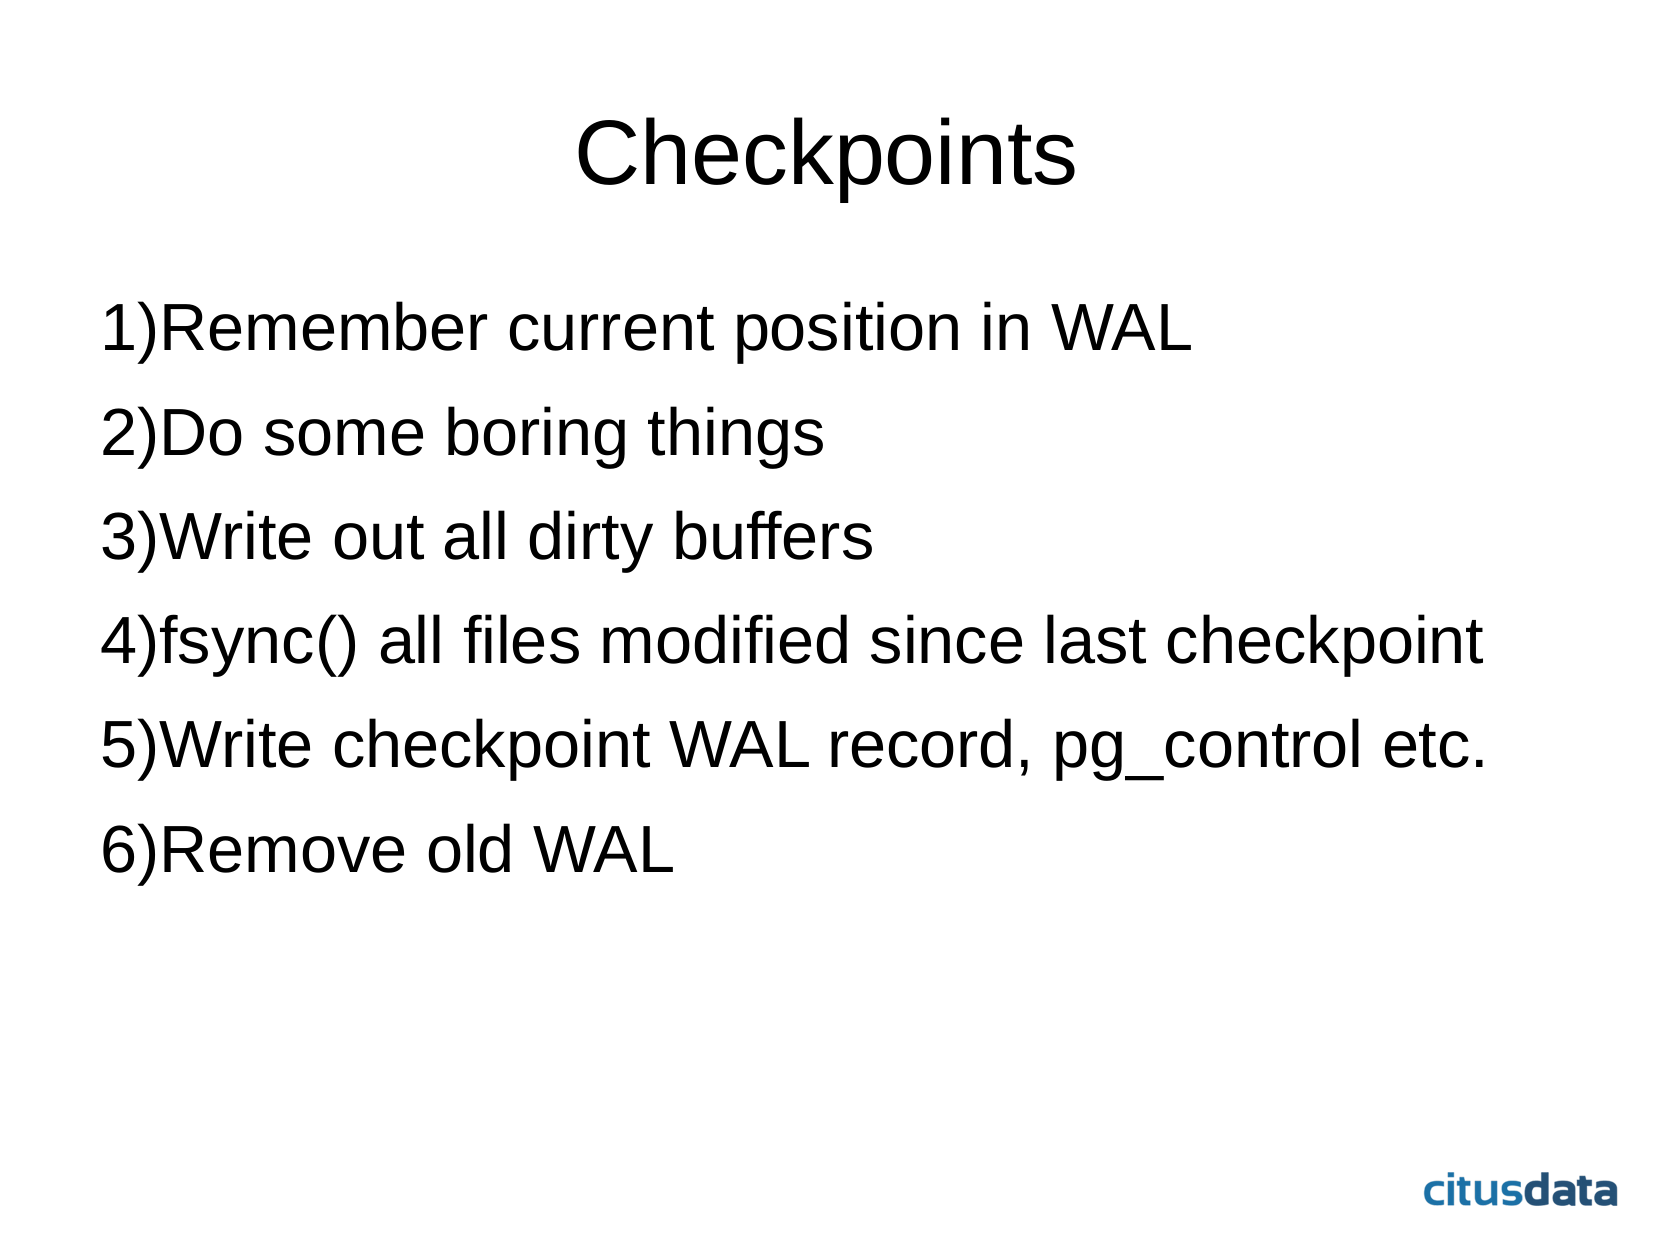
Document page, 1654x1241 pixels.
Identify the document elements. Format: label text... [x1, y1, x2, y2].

list Remember current position in WAL Do some boring things Write out all dirty buffers fsync() all files modified since last checkpoint Write checkpoint WAL record, pg_control etc. Remove old WAL [82, 290, 1571, 1096]
picture [1420, 1167, 1622, 1209]
title Checkpoints [82, 49, 1571, 257]
